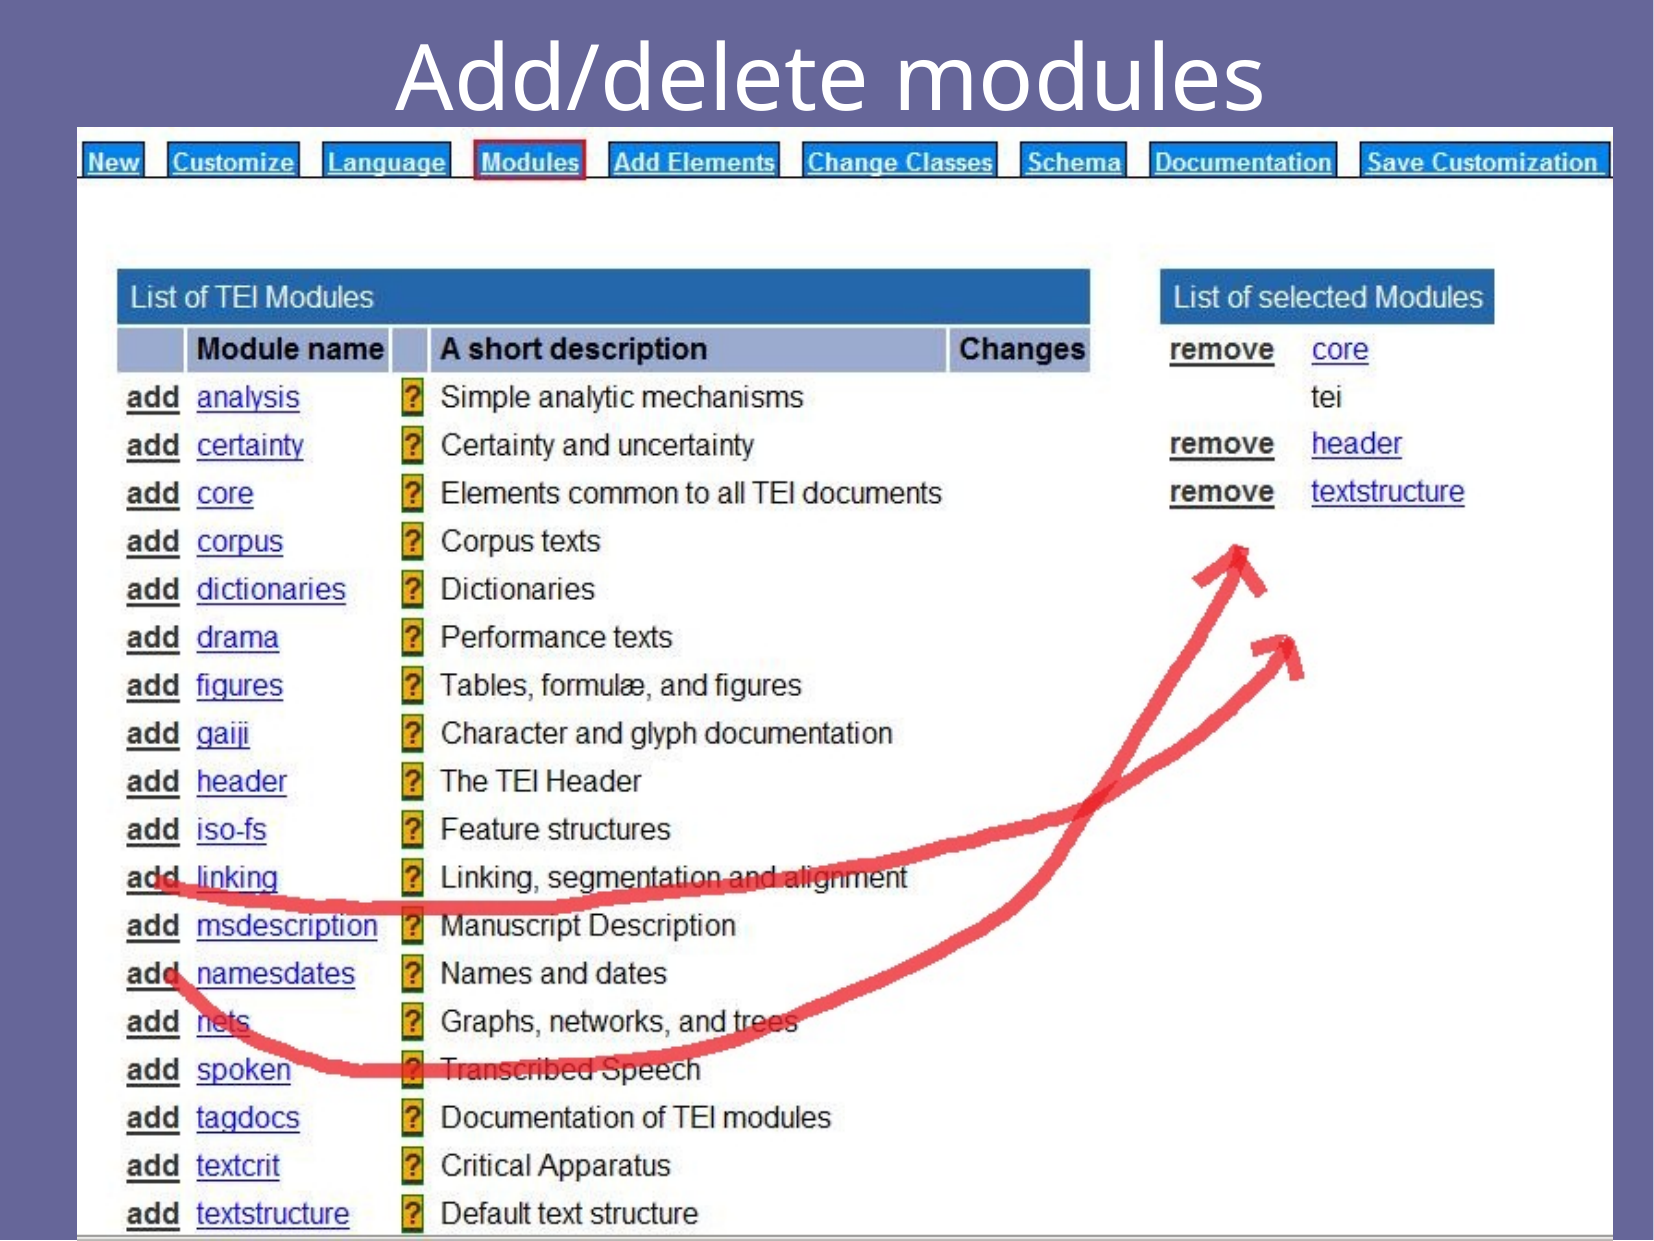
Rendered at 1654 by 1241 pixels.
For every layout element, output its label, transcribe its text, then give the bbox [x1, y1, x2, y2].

title Add/delete modules [125, 0, 1538, 127]
picture [77, 127, 1613, 1241]
